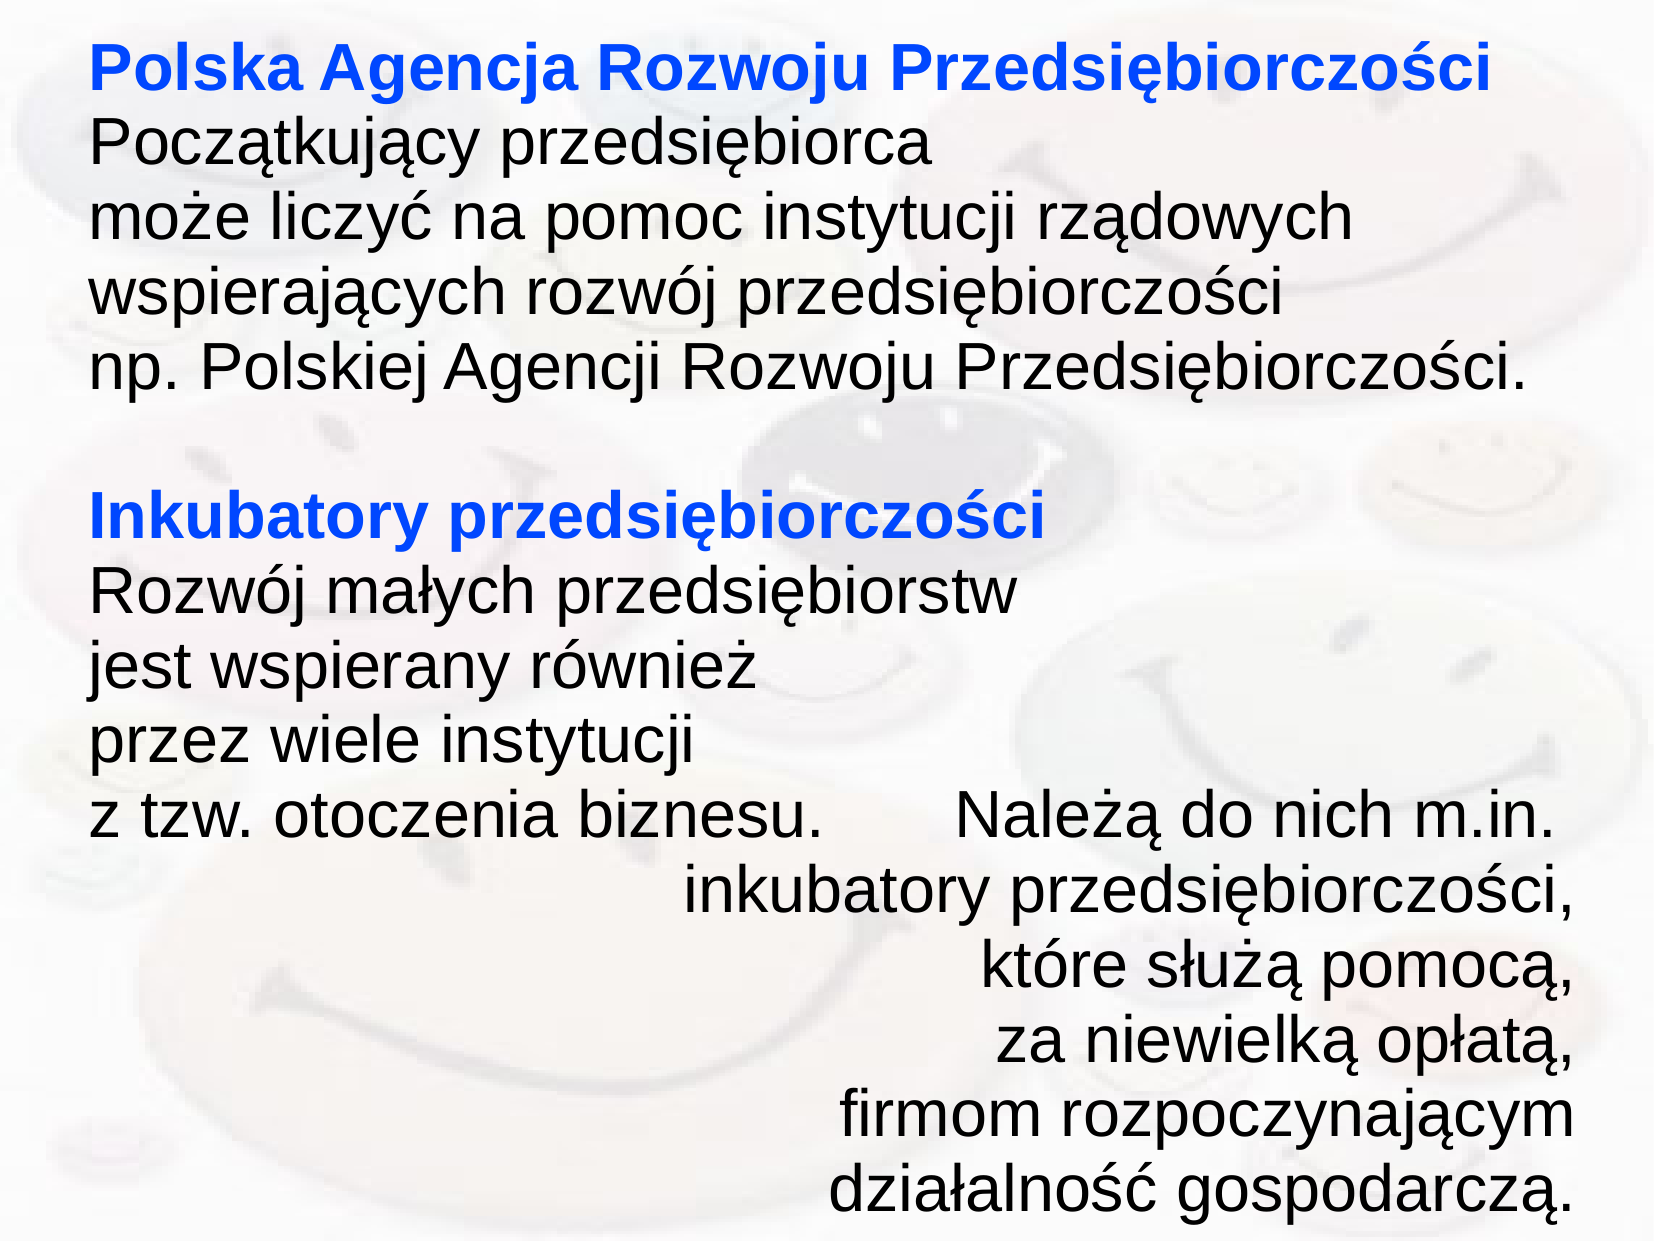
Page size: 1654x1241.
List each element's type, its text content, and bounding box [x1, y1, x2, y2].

picture [0, 0, 1654, 1241]
subtitle Polska Agencja Rozwoju Przedsiębiorczości Początkujący przedsiębiorca może liczyć na pomoc instytucji rządowych wspierających rozwój przedsiębiorczości np. Polskiej Agencji Rozwoju Przedsiębiorczości. Inkubatory przedsiębiorczości Rozwój małych przedsiębiorstw jest wspierany również przez wiele instytucji z tzw. otoczenia biznesu. Należą do nich m.in. inkubatory przedsiębiorczości, które służą pomocą, za niewielką opłatą, firmom rozpoczynającym działalność gospodarczą. [88, 29, 1577, 1226]
